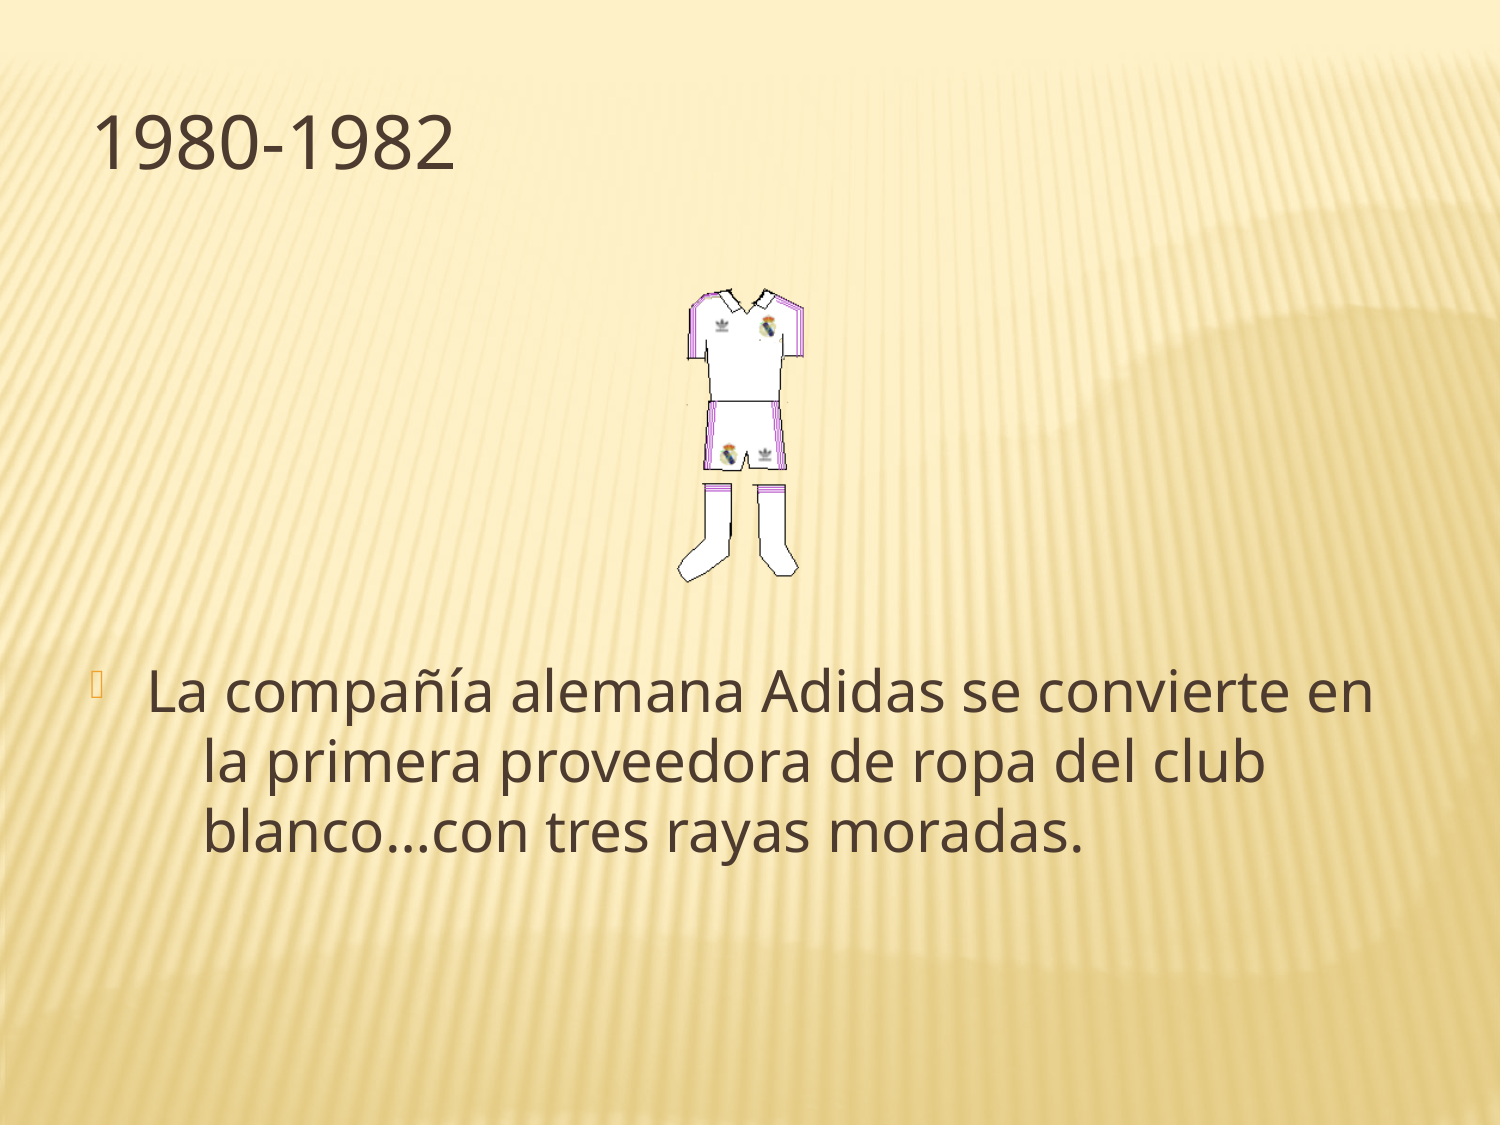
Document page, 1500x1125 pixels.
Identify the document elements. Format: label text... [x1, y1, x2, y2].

title 1980-1982 [75, 45, 1426, 234]
list La compañía alemana Adidas se convierte en la primera proveedora de ropa del club blanco…con tres rayas moradas. [75, 646, 1426, 1006]
picture [652, 262, 848, 622]
